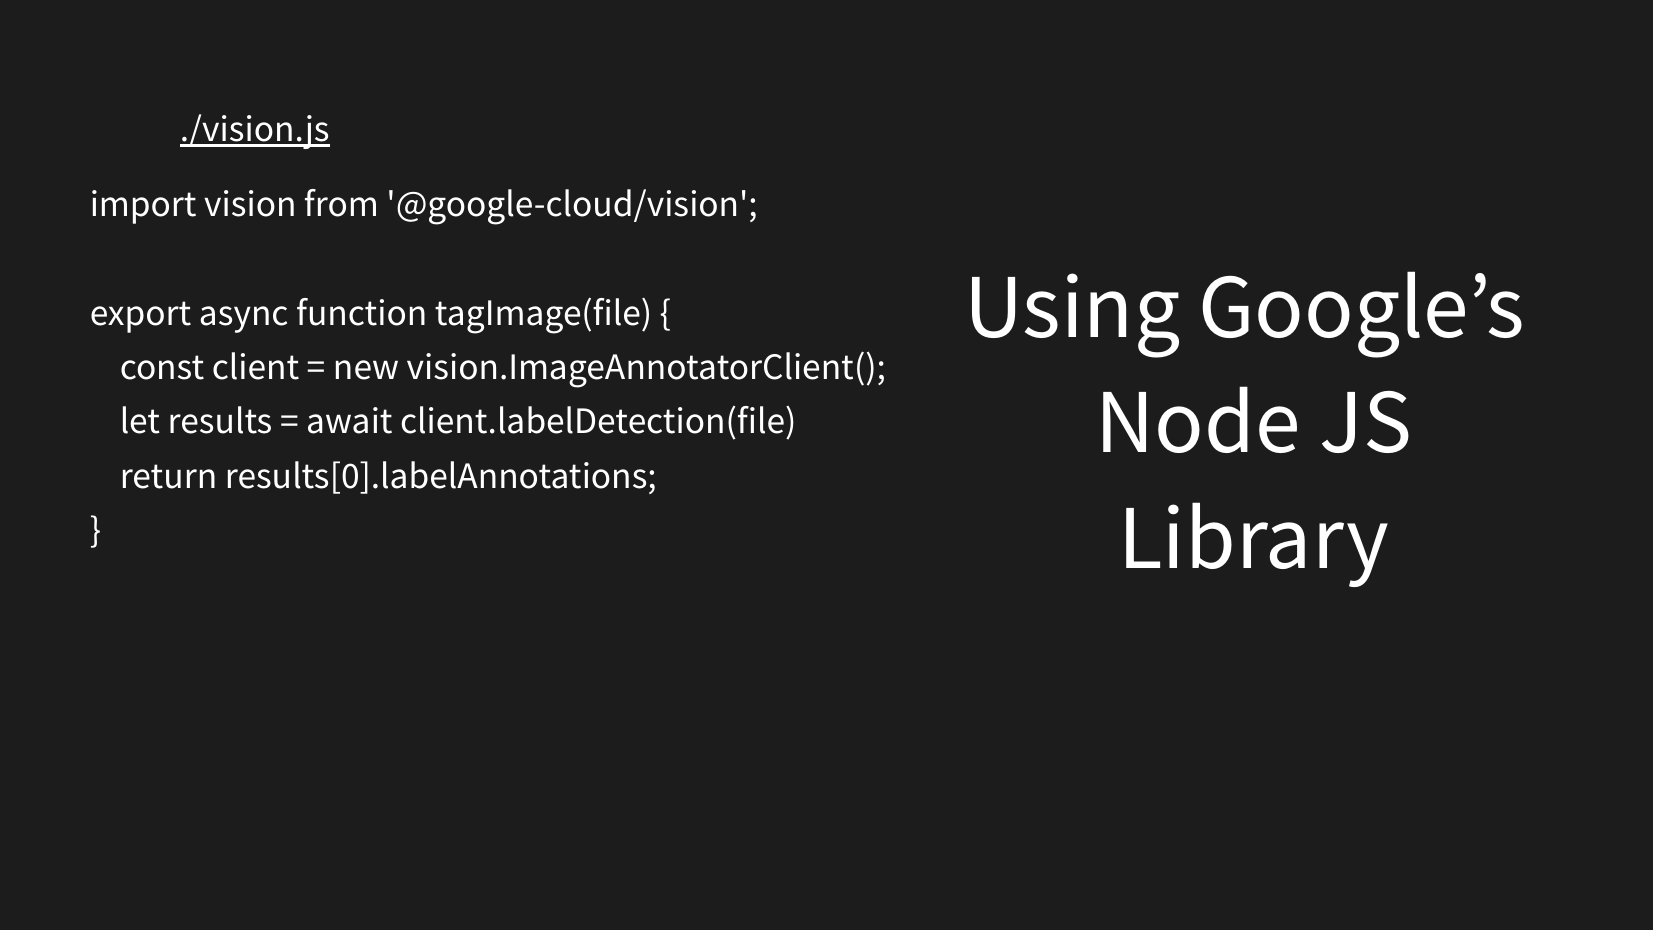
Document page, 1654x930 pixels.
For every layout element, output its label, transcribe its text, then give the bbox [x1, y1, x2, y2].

title Using Google’s Node JS Library [750, 247, 1653, 594]
text_box import vision from '@google-cloud/vision'; export async function tagImage(file) { const client = new vision.ImageAnnotatorClient(); let results = await client.labelDetection(file) return results[0].labelAnnotations; } [75, 165, 1471, 887]
text_box ./vision.js [165, 90, 421, 210]
